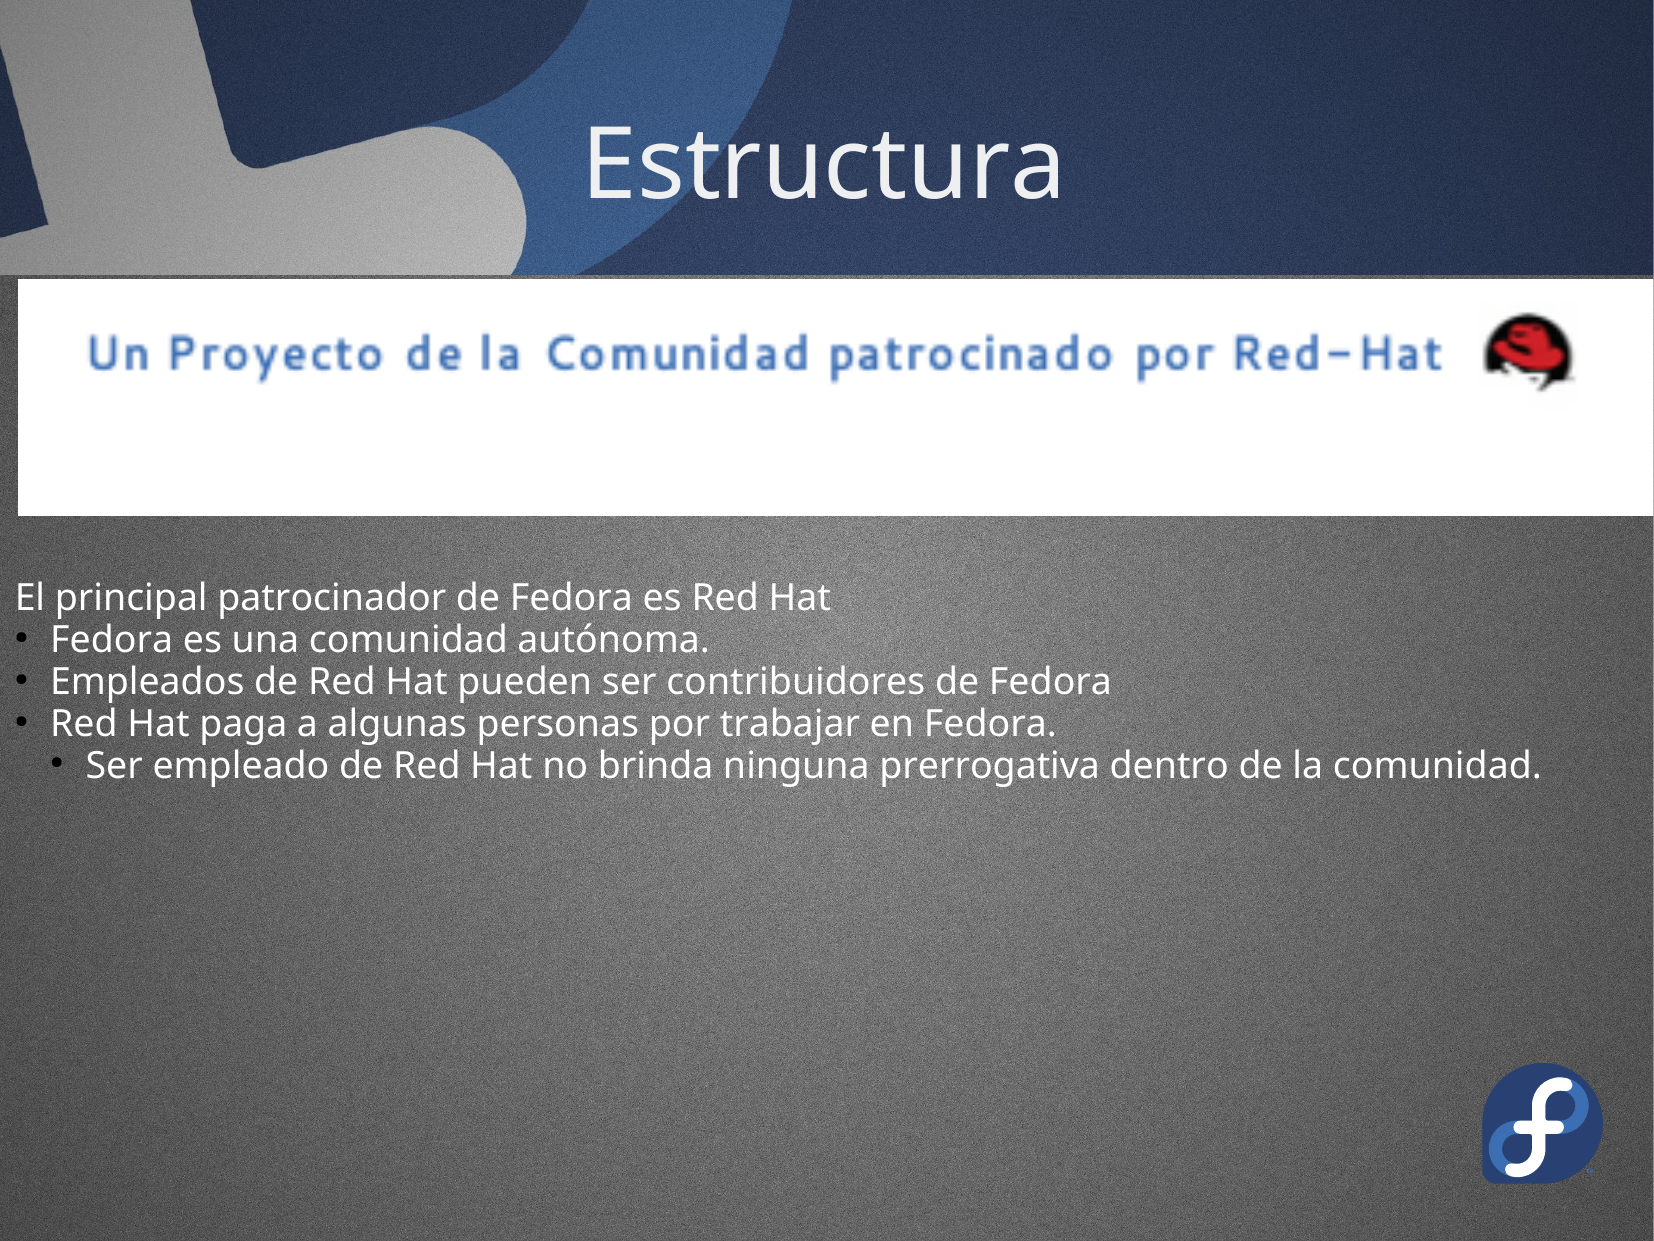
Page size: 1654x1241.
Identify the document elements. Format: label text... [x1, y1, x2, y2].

picture [0, 0, 1654, 1241]
text_box Estructura [86, 59, 1563, 266]
text_box El principal patrocinador de Fedora es Red Hat Fedora es una comunidad autónoma. Empleados de Red Hat pueden ser contribuidores de Fedora Red Hat paga a algunas personas por trabajar en Fedora. Ser empleado de Red Hat no brinda ninguna prerrogativa dentro de la comunidad. [0, 570, 1627, 931]
